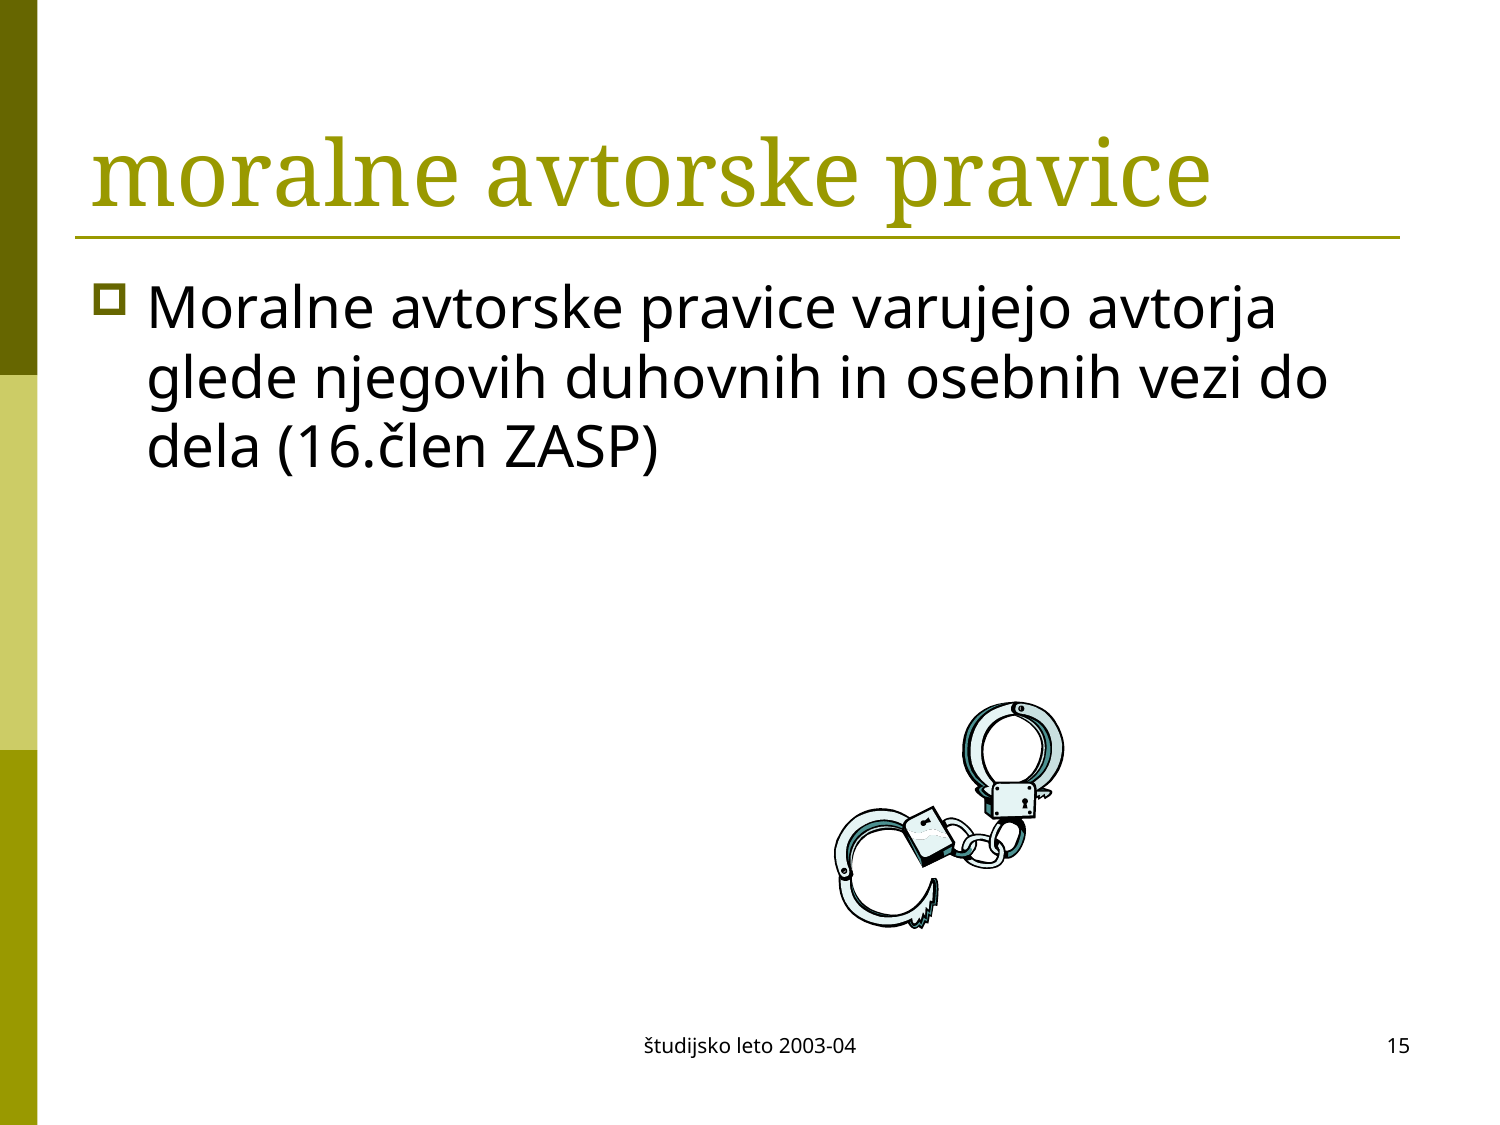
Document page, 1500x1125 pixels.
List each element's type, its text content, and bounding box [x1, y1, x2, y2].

title moralne avtorske pravice [75, 45, 1426, 233]
list Moralne avtorske pravice varujejo avtorja glede njegovih duhovnih in osebnih vezi do dela (16.člen ZASP) [75, 262, 1426, 1006]
text_box študijsko leto 2003-04 [512, 1025, 988, 1101]
picture [825, 699, 1077, 934]
text_box <number> [1074, 1025, 1426, 1101]
